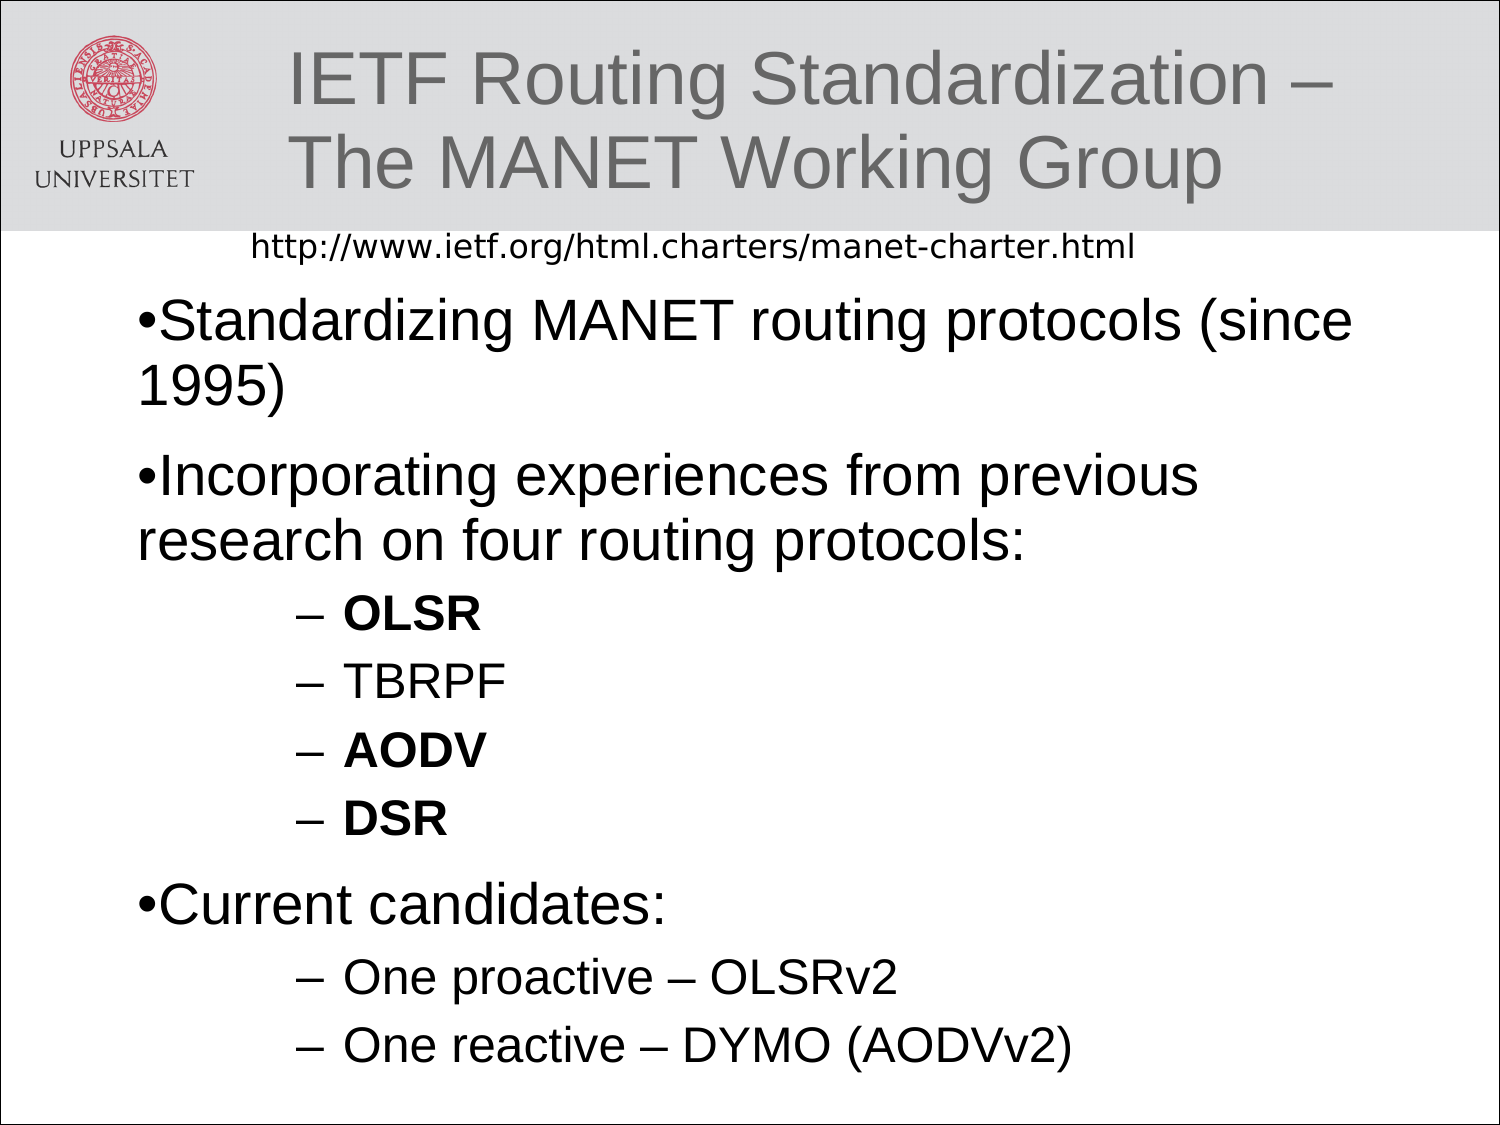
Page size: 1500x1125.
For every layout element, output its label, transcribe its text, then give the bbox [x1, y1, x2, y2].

text_box http://www.ietf.org/html.charters/manet-charter.html [232, 217, 1214, 297]
picture [1, 1, 1499, 231]
list Standardizing MANET routing protocols (since 1995) Incorporating experiences from previous research on four routing protocols: OLSR TBRPF AODV DSR Current candidates: One proactive – OLSRv2 One reactive – DYMO (AODVv2) [137, 287, 1388, 1073]
title IETF Routing Standardization – The MANET Working Group [287, 20, 1388, 222]
